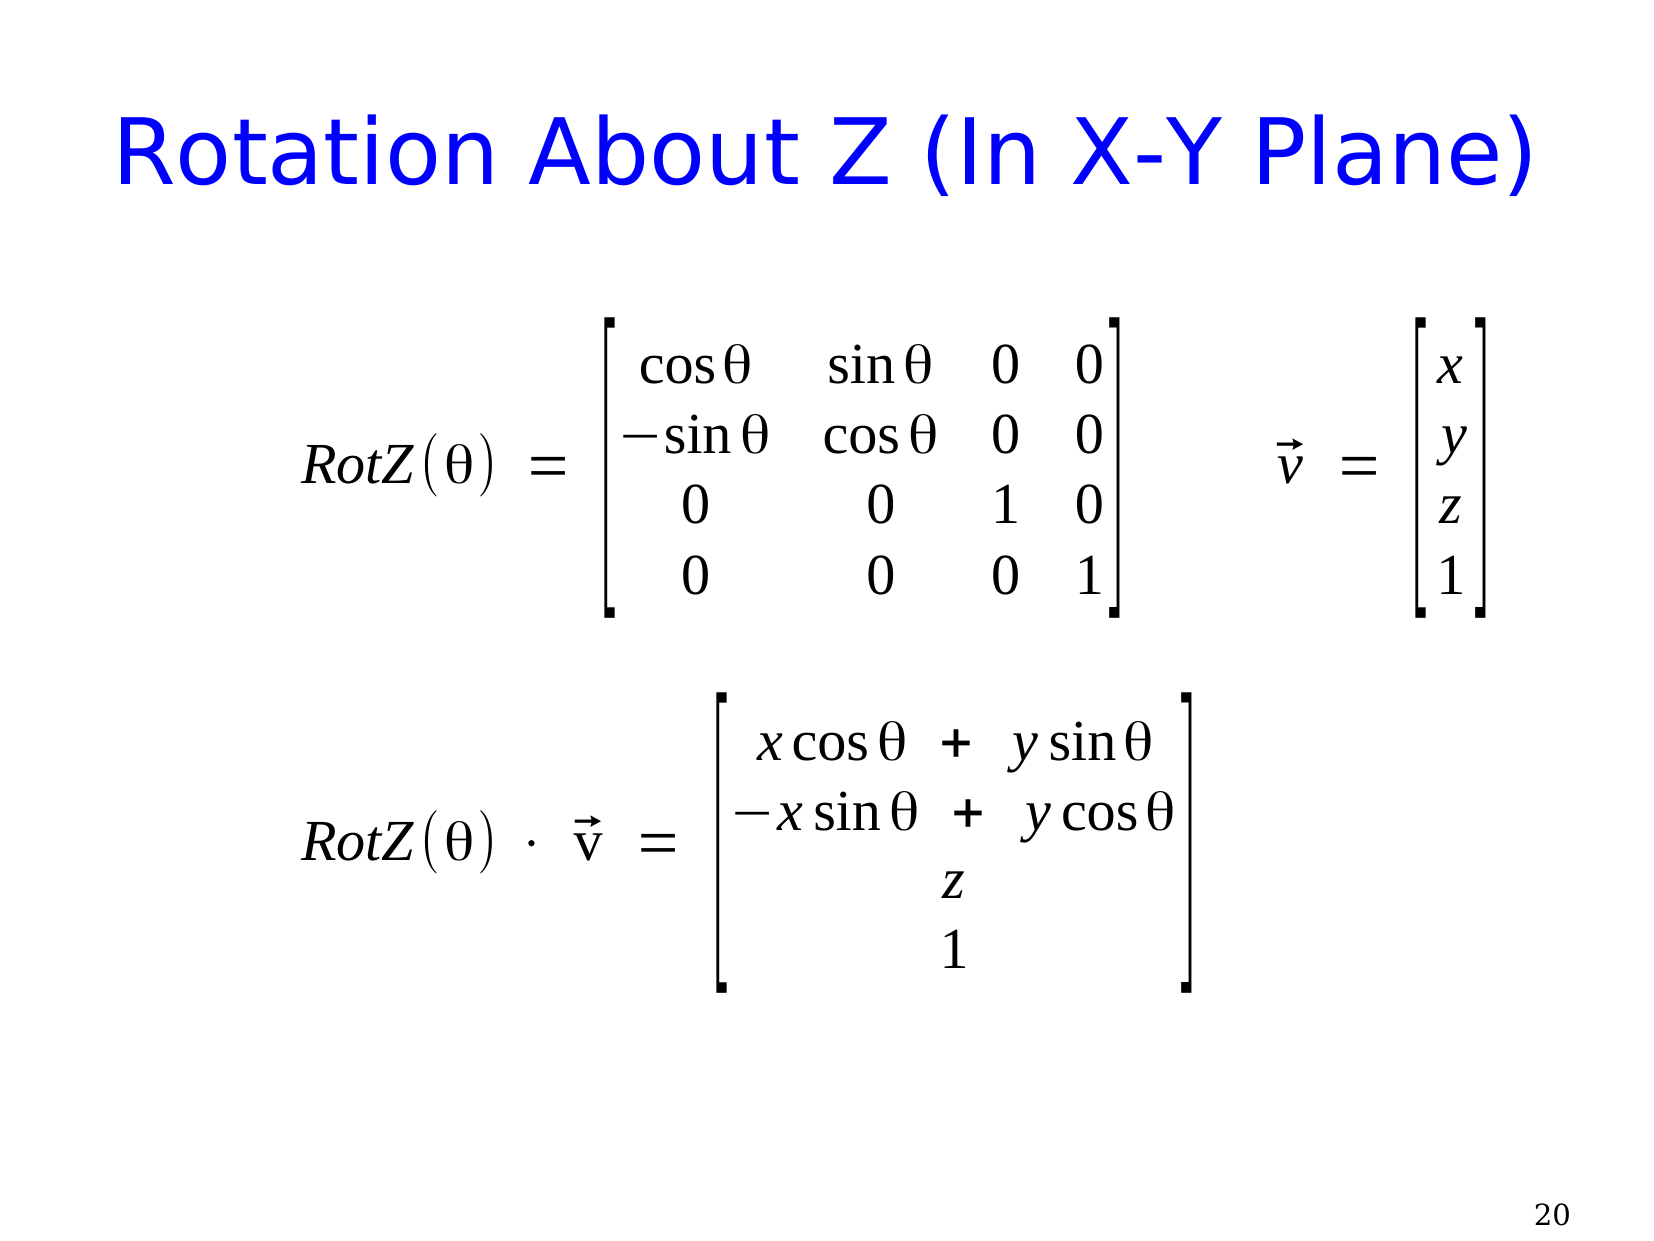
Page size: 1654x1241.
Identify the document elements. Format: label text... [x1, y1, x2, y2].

title Rotation About Z (In X-Y Plane) [82, 49, 1571, 257]
chart [291, 313, 1496, 996]
